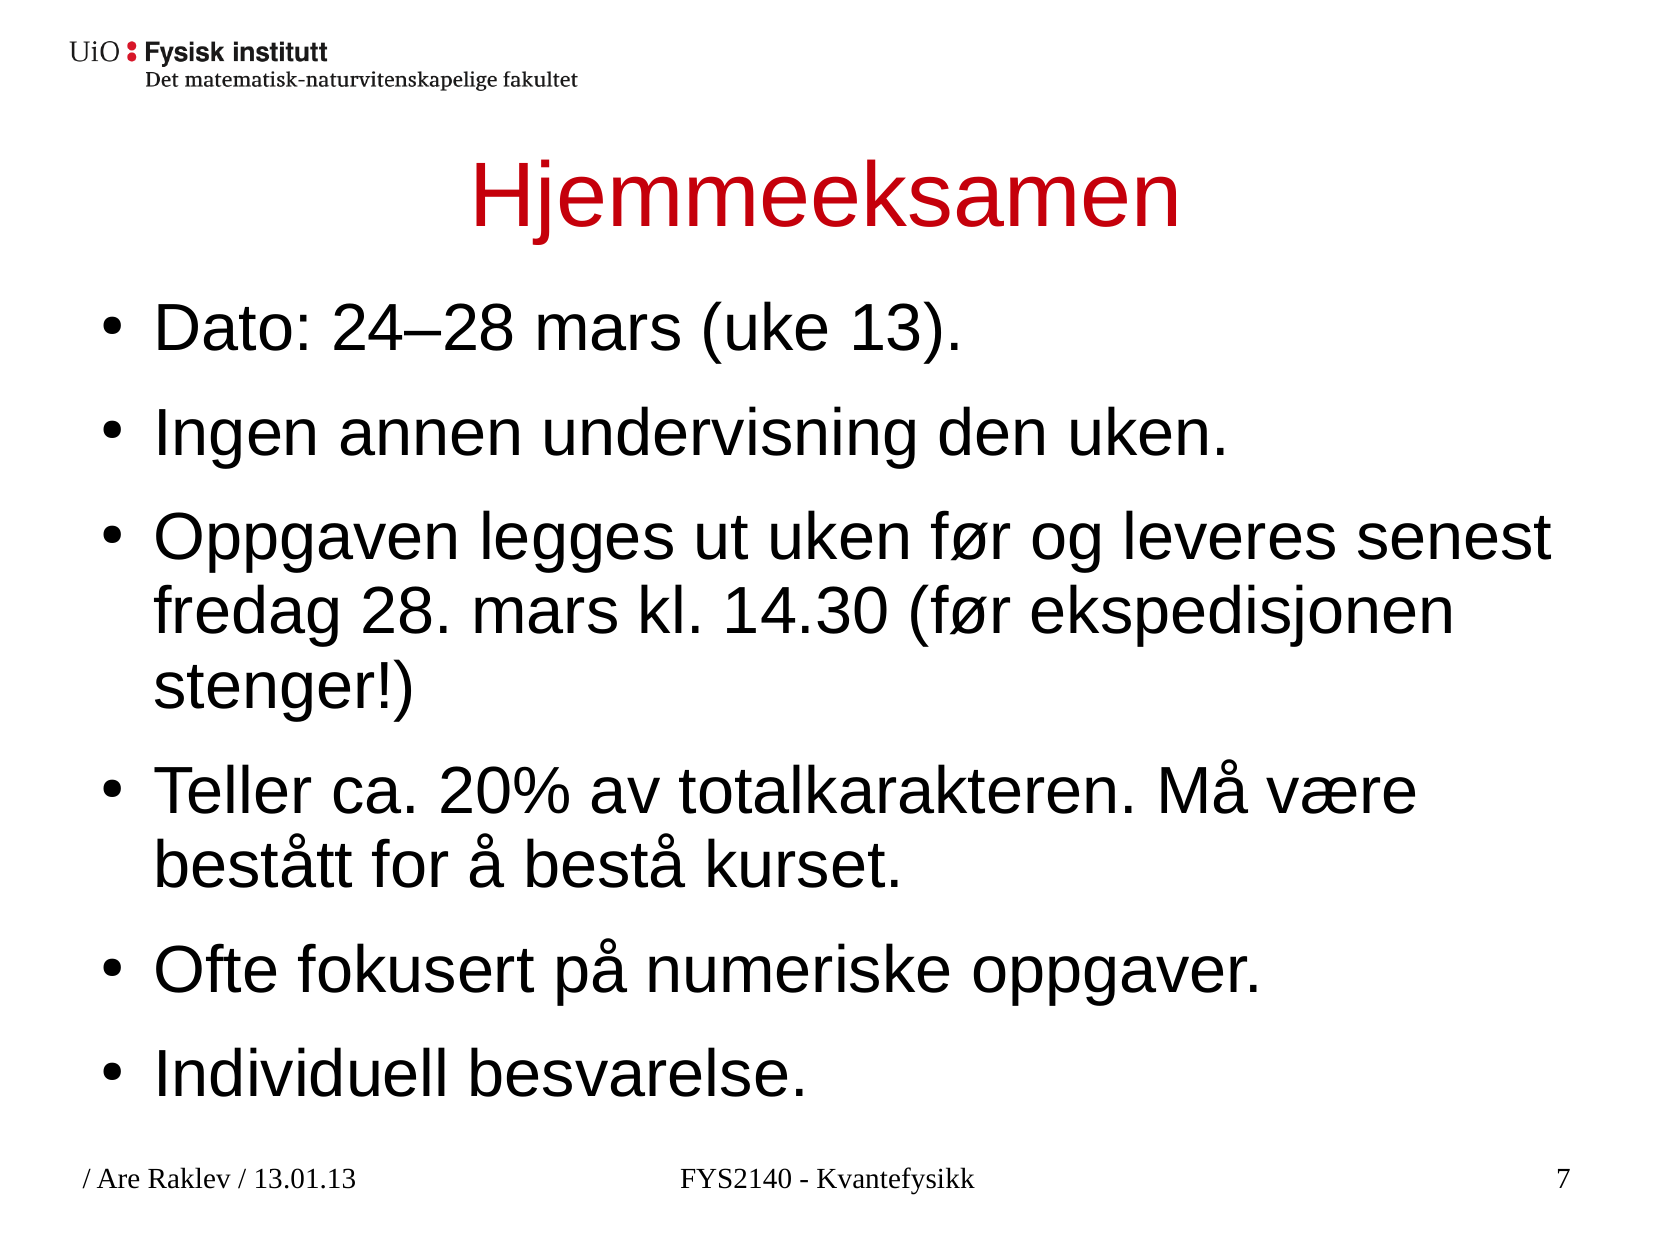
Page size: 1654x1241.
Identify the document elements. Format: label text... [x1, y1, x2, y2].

title Hjemmeeksamen [82, 90, 1571, 290]
picture [68, 37, 581, 93]
list Dato: 24–28 mars (uke 13). Ingen annen undervisning den uken. Oppgaven legges ut uken før og leveres senest fredag 28. mars kl. 14.30 (før ekspedisjonen stenger!) Teller ca. 20% av totalkarakteren. Må være bestått for å bestå kurset. Ofte fokusert på numeriske oppgaver. Individuell besvarelse. [82, 290, 1571, 1109]
